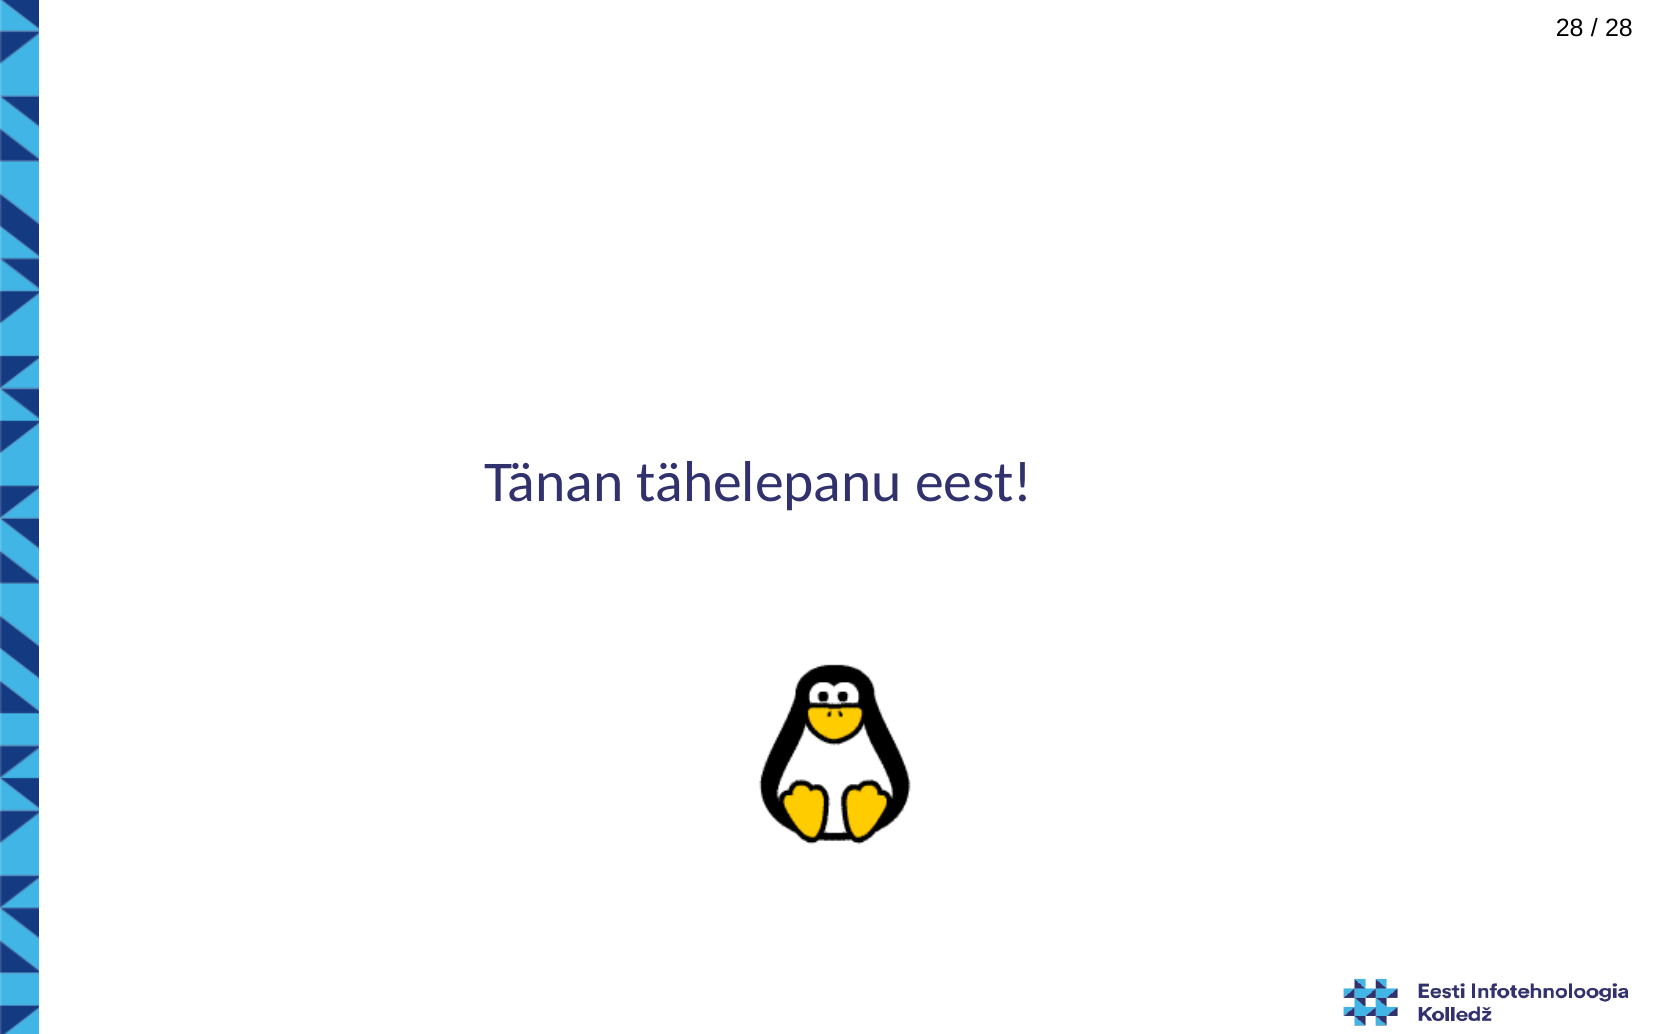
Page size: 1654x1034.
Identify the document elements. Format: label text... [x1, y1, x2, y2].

title Tänan tähelepanu eest! [484, 442, 1252, 532]
picture [708, 612, 959, 863]
